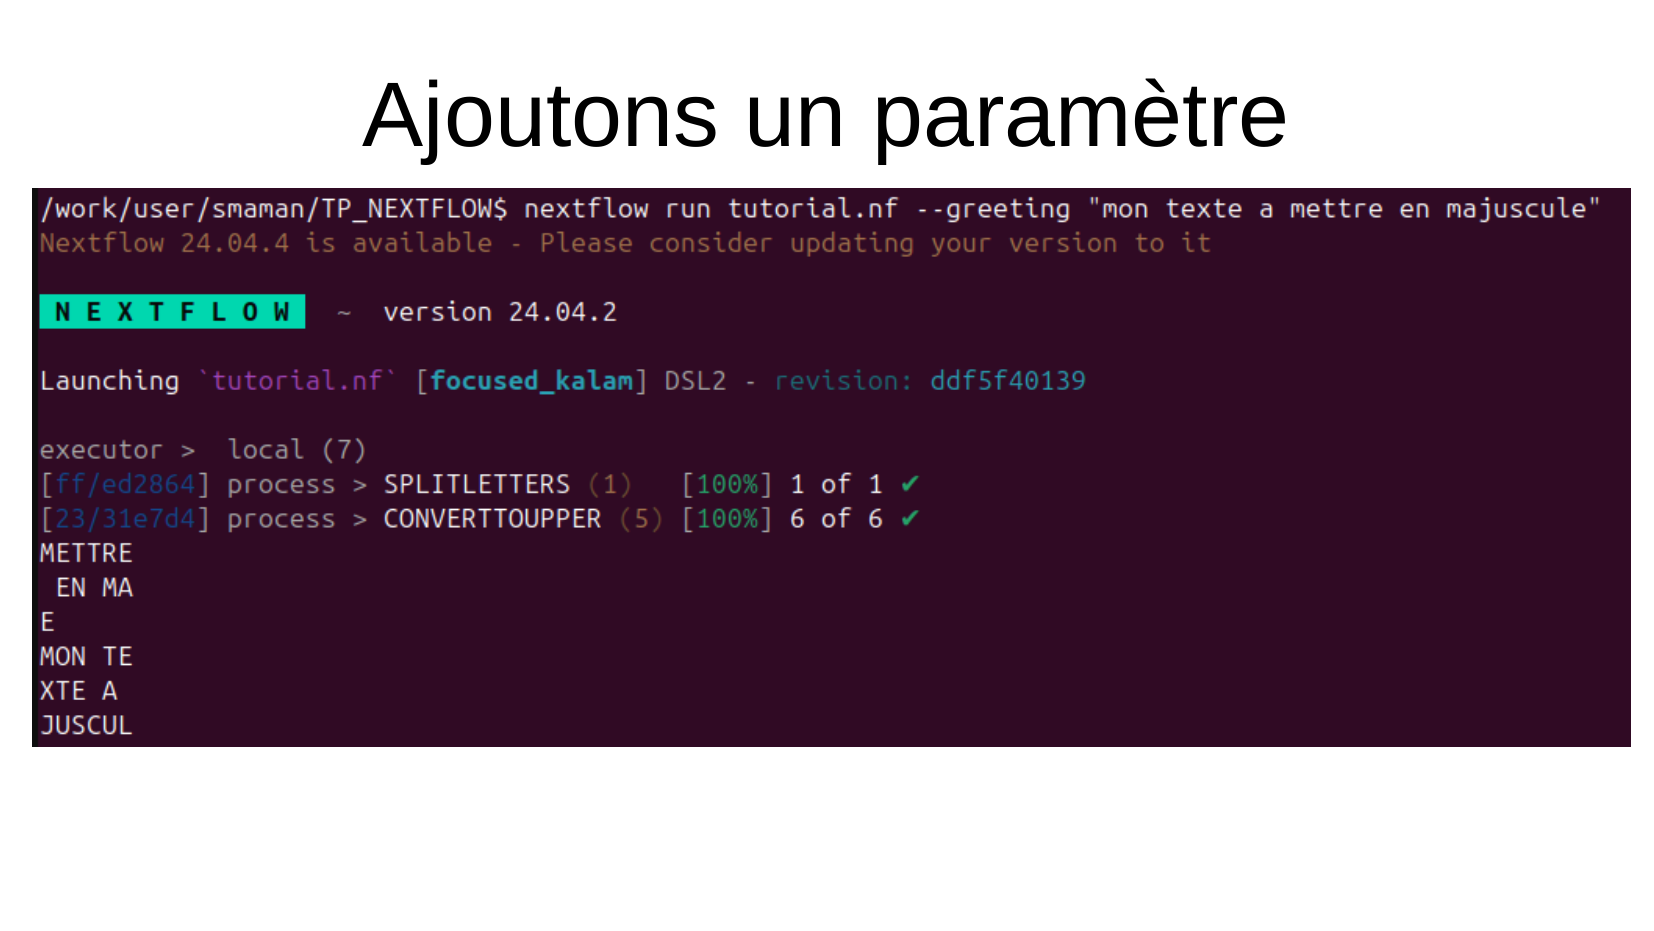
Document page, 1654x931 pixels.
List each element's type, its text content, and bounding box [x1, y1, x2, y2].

picture [32, 188, 1631, 747]
title Ajoutons un paramètre [82, 37, 1571, 188]
